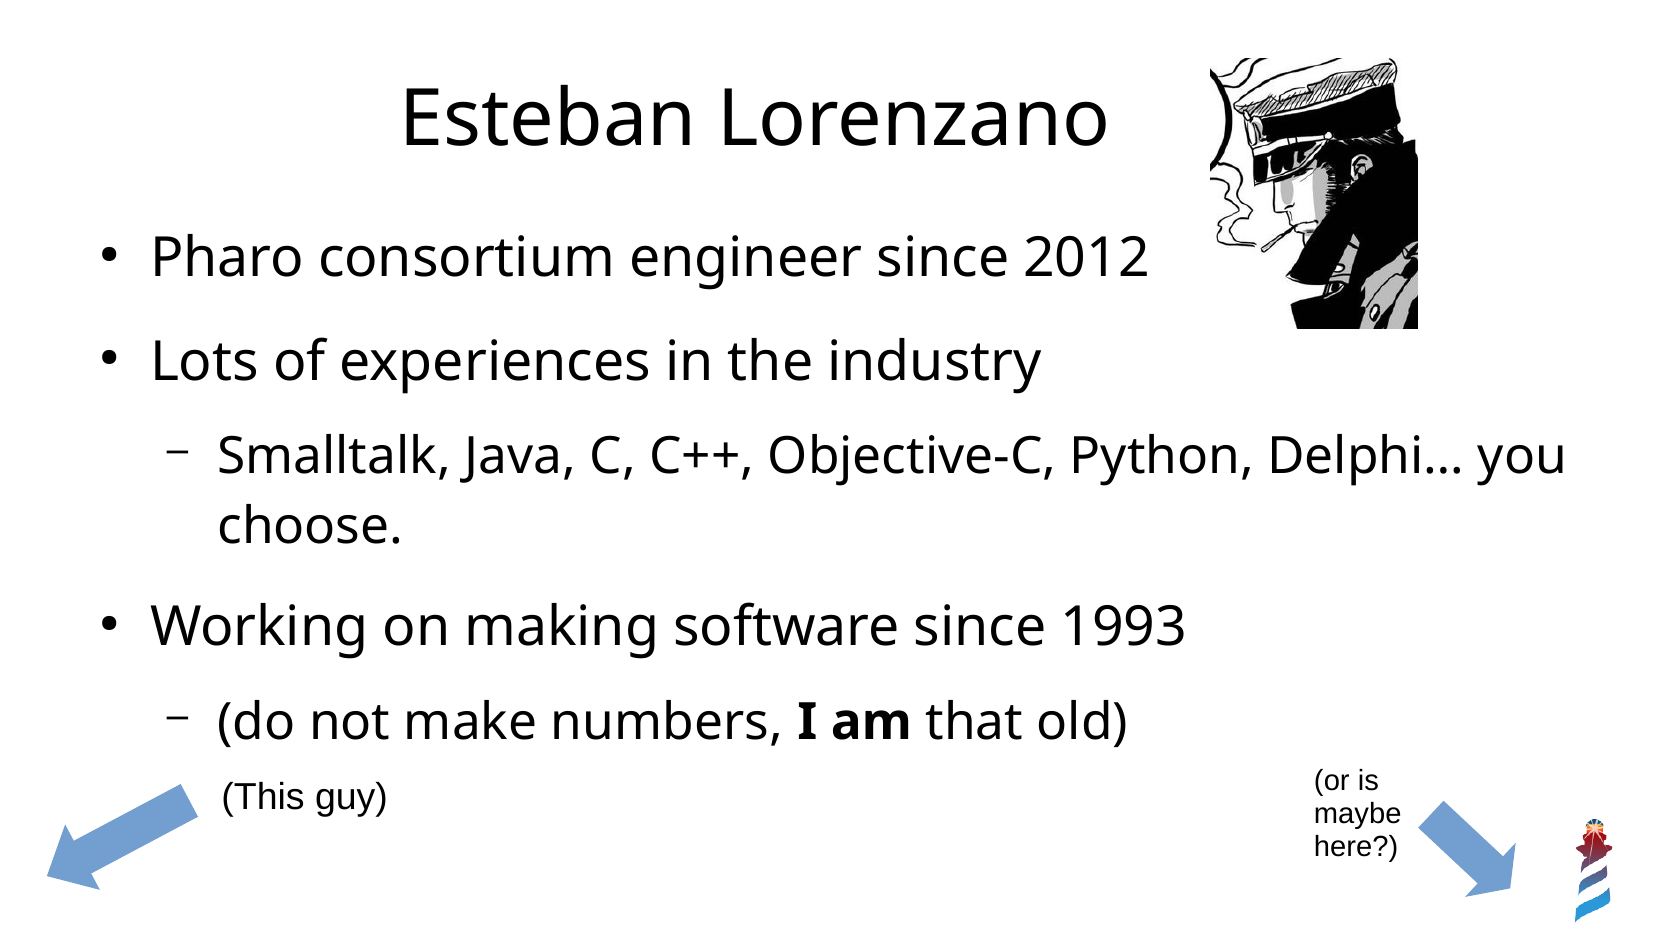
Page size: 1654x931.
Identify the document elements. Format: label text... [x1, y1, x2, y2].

text_box [46, 784, 199, 890]
picture [1210, 58, 1418, 329]
title Esteban Lorenzano [82, 37, 1571, 193]
list Pharo consortium engineer since 2012 Lots of experiences in the industry Smalltalk, Java, C, C++, Objective-C, Python, Delphi… you choose. Working on making software since 1993 (do not make numbers, I am that old) [82, 217, 1571, 758]
text_box (or is maybe here?) [1299, 757, 1477, 871]
text_box [1464, 832, 1516, 897]
text_box (This guy) [206, 767, 403, 825]
picture [1535, 810, 1650, 925]
